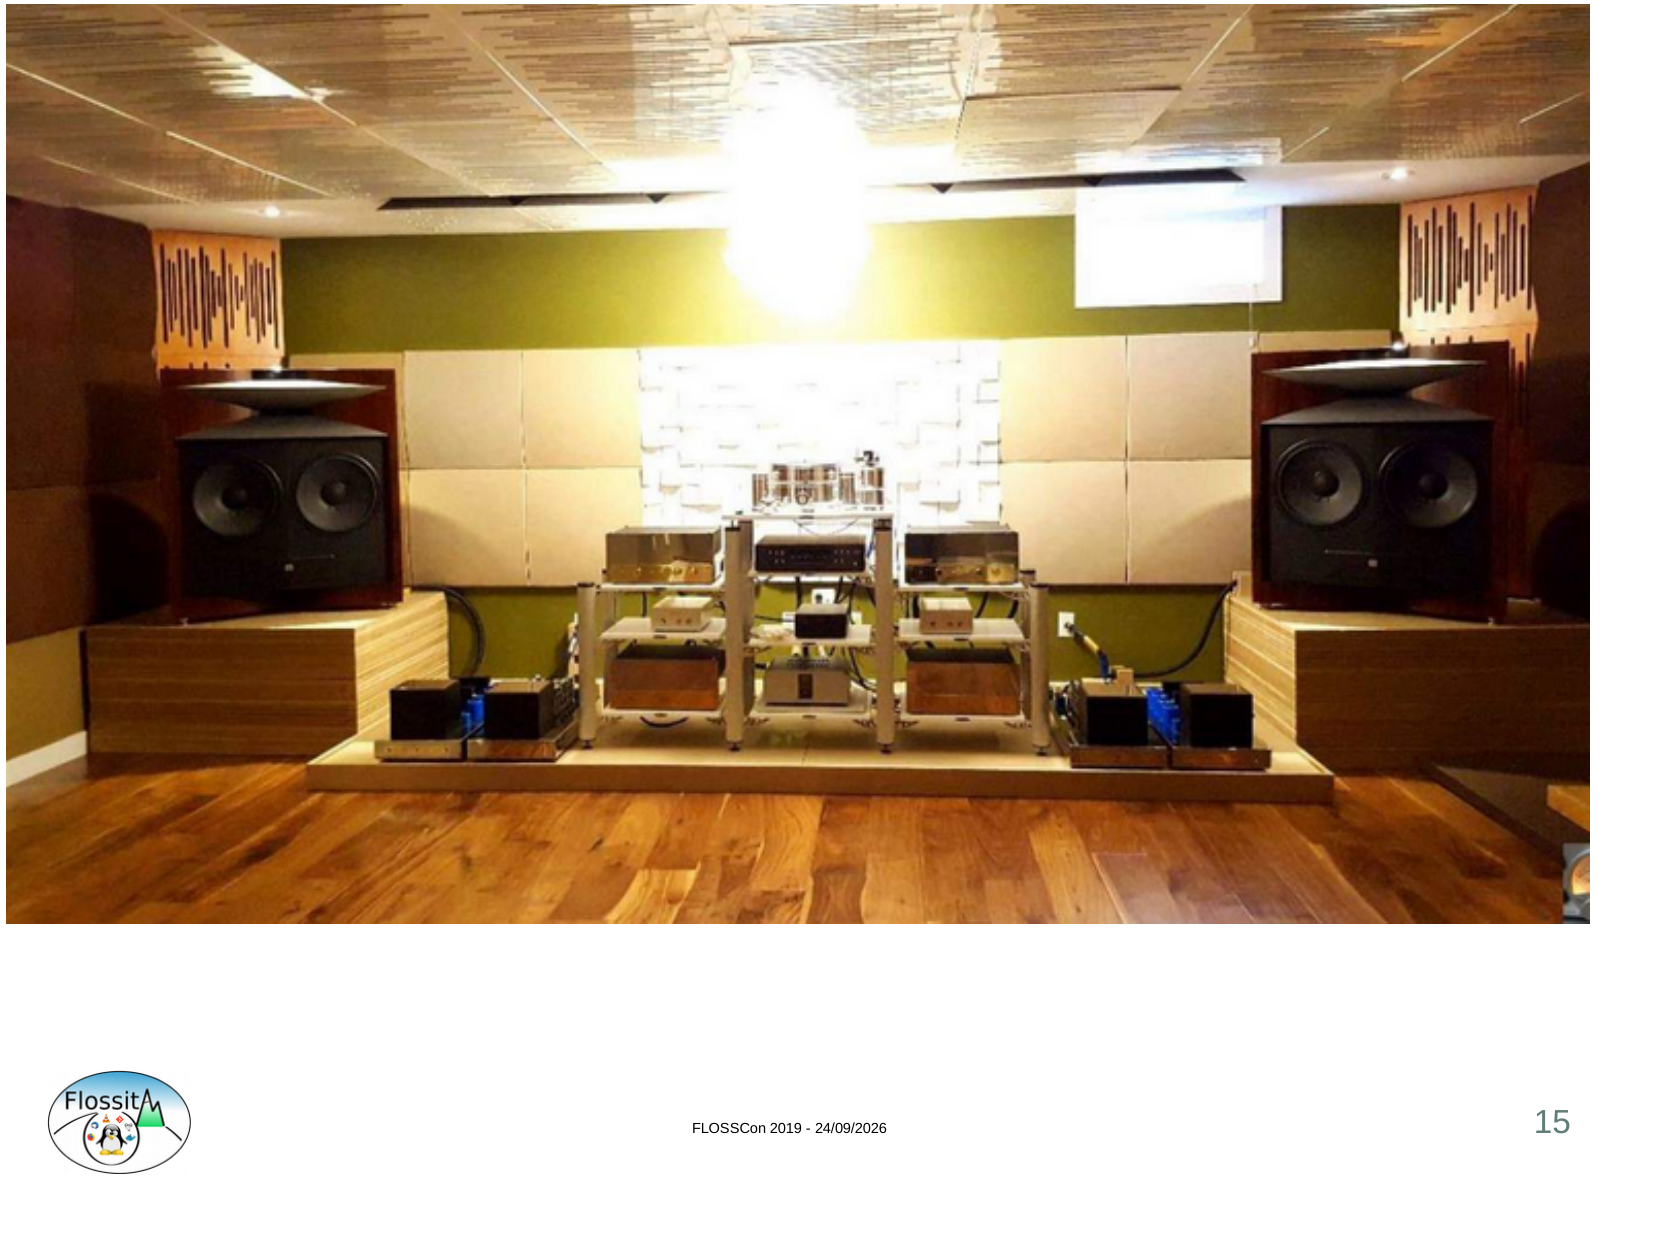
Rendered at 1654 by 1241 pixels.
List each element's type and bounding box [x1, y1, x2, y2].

picture [6, 4, 1590, 924]
picture [47, 1070, 191, 1174]
